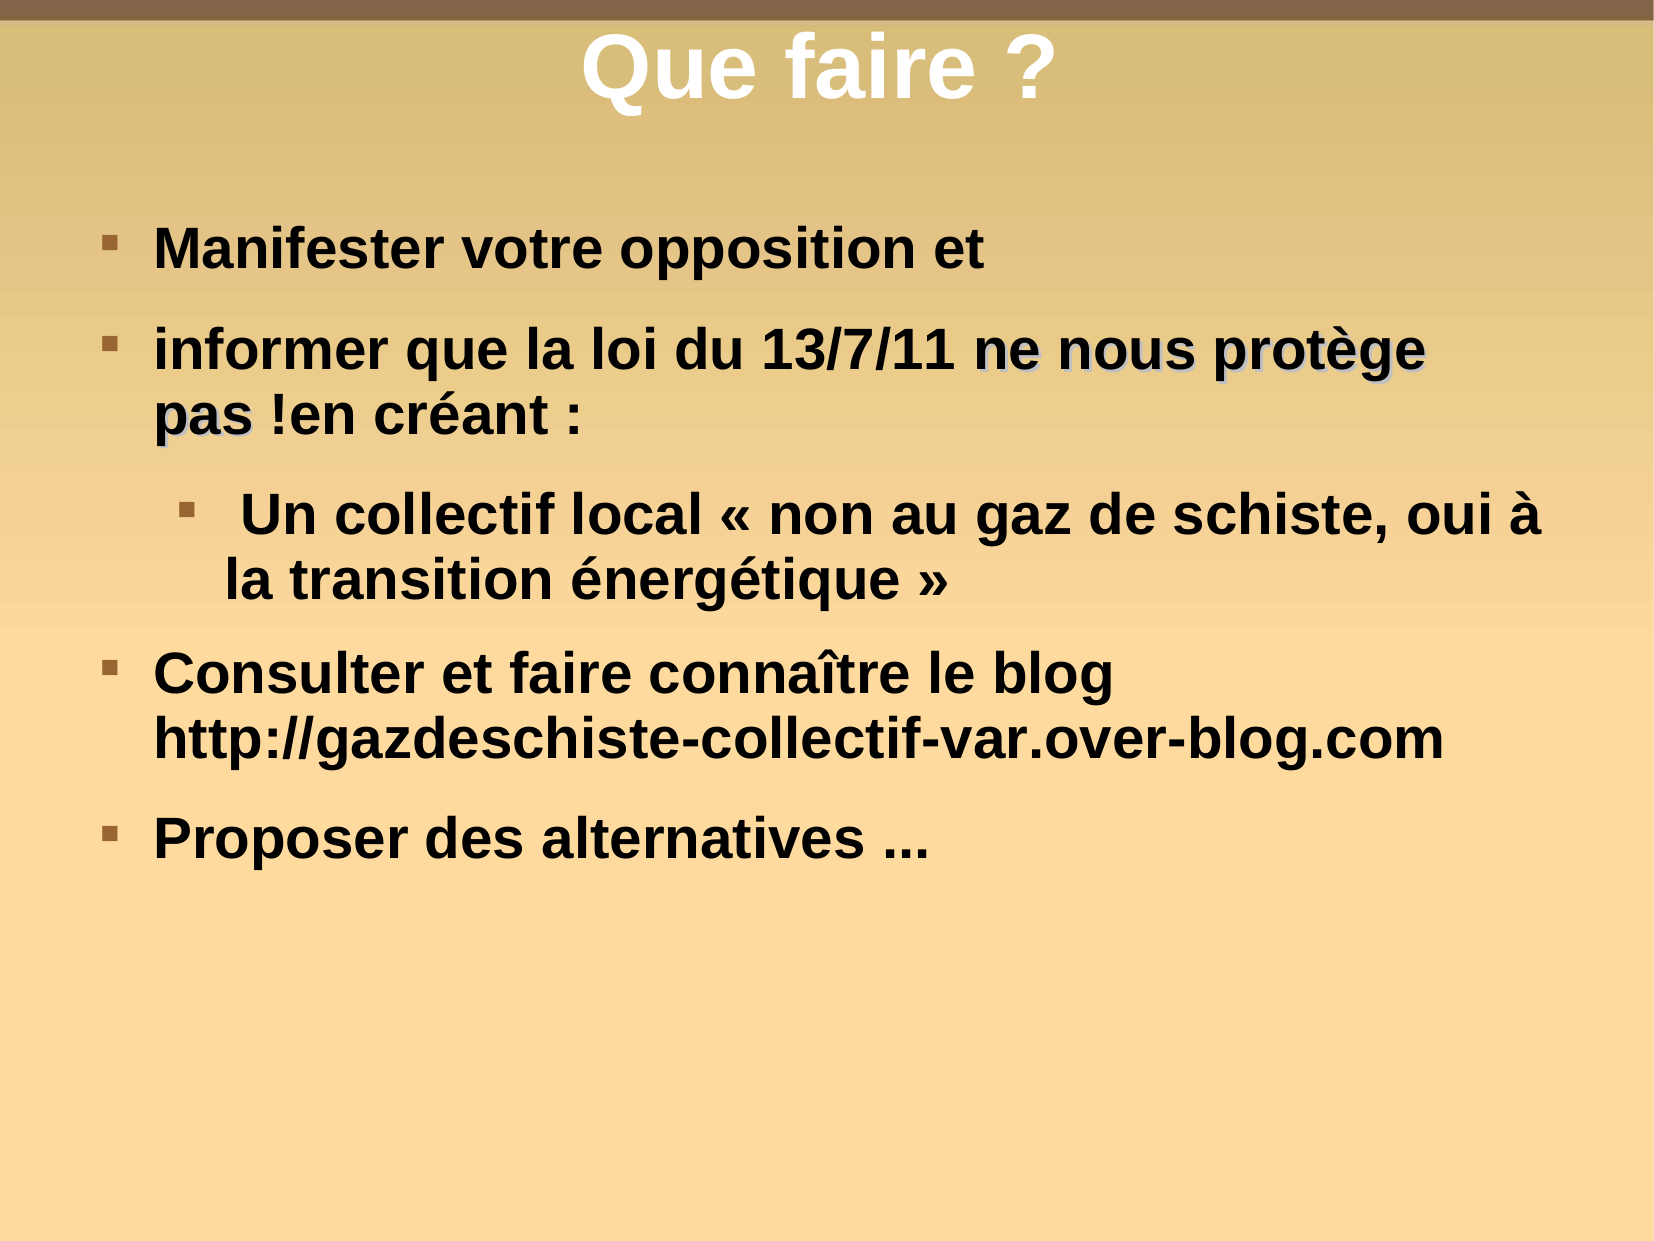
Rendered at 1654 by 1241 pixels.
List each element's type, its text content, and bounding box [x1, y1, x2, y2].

picture [0, 0, 1654, 1241]
list Manifester votre opposition et informer que la loi du 13/7/11 ne nous protège pas !en créant : Un collectif local « non au gaz de schiste, oui à la transition énergétique » Consulter et faire connaître le blog http://gazdeschiste-collectif-var.over-blog.com Proposer des alternatives ... [82, 212, 1571, 1166]
title Que faire ? [76, 0, 1565, 130]
